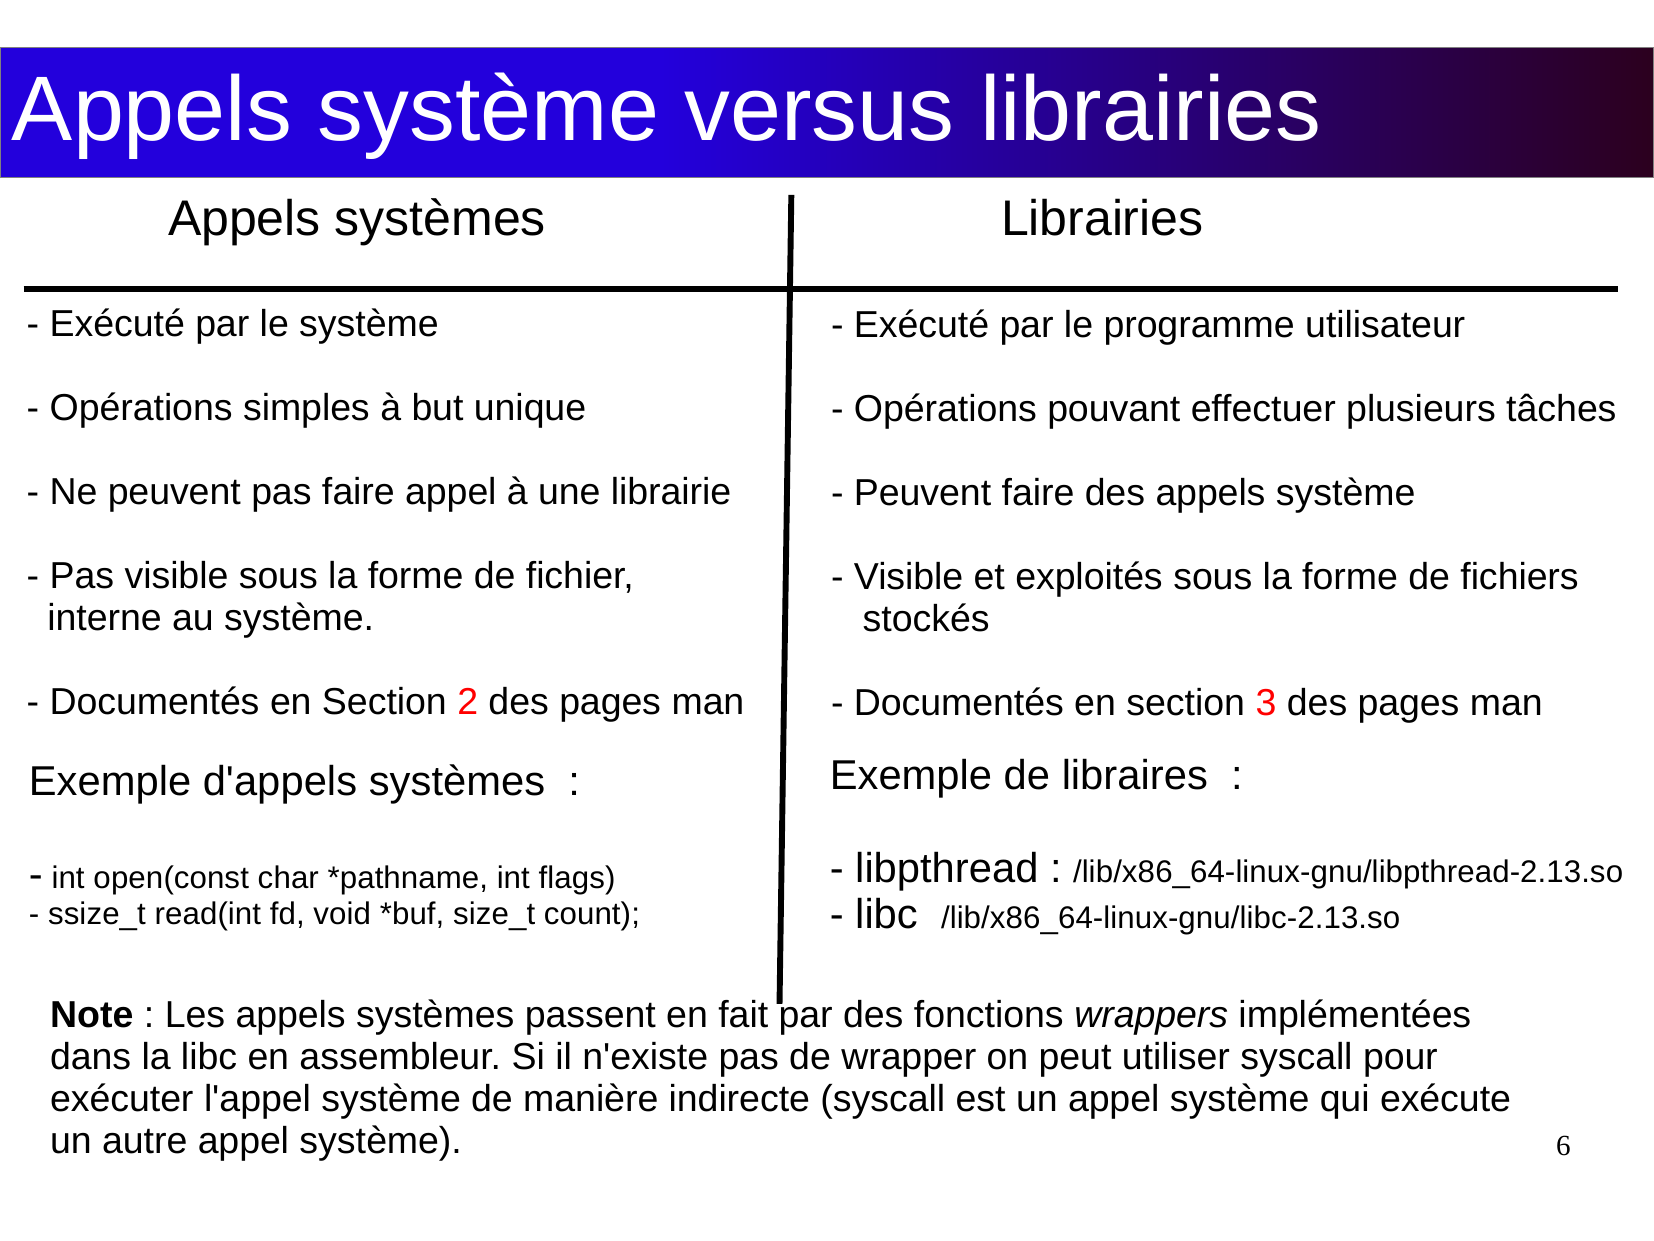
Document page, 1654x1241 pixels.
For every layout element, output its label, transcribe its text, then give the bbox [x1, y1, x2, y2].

title Appels système versus librairies [11, 5, 1642, 213]
text_box Exemple d'appels systèmes : - int open(const char *pathname, int flags) - ssize_t read(int fd, void *buf, size_t count); [14, 750, 657, 977]
text_box - Exécuté par le programme utilisateur - Opérations pouvant effectuer plusieurs tâches - Peuvent faire des appels système - Visible et exploités sous la forme de fichiers stockés - Documentés en section 3 des pages man [816, 296, 1634, 731]
text_box Librairies [986, 183, 1219, 255]
text_box Note : Les appels systèmes passent en fait par des fonctions wrappers implémentées dans la libc en assembleur. Si il n'existe pas de wrapper on peut utiliser syscall pour exécuter l'appel système de manière indirecte (syscall est un appel système qui exécute un autre appel système). [35, 986, 1560, 1241]
text_box - Exécuté par le système - Opérations simples à but unique - Ne peuvent pas faire appel à une librairie - Pas visible sous la forme de fichier, interne au système. - Documentés en Section 2 des pages man [11, 295, 761, 730]
text_box Exemple de libraires : - libpthread : /lib/x86_64-linux-gnu/libpthread-2.13.so - libc /lib/x86_64-linux-gnu/libc-2.13.so [814, 744, 1640, 947]
text_box Appels systèmes [153, 183, 562, 255]
